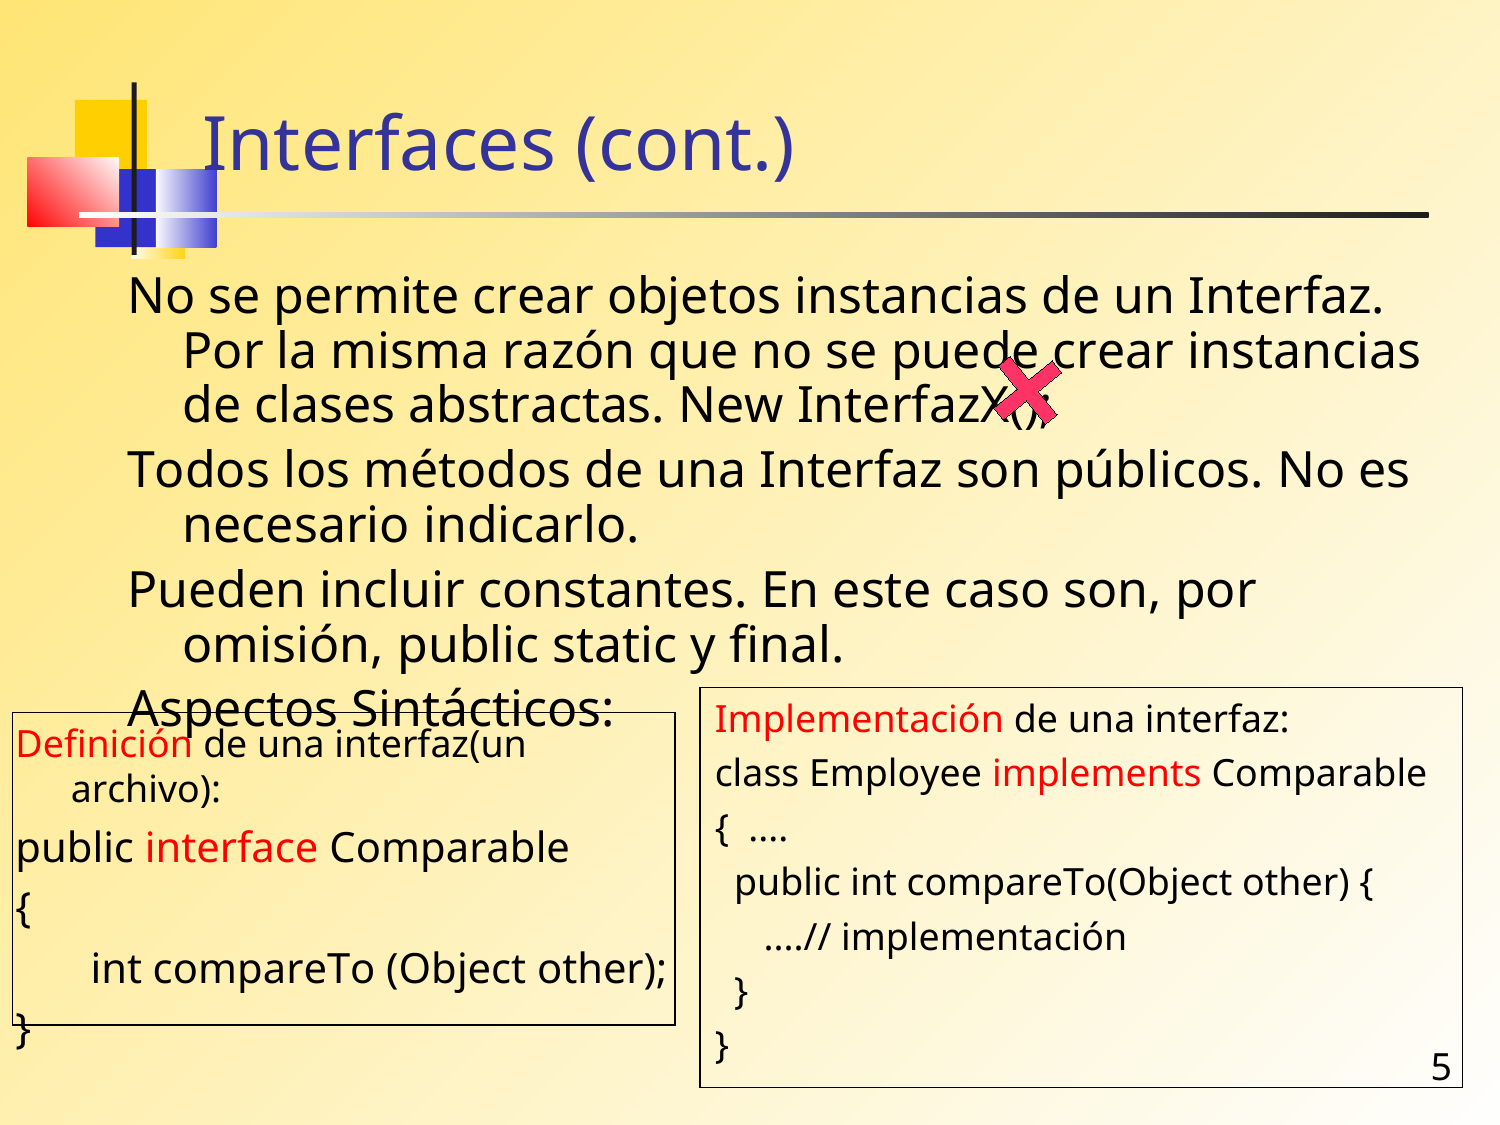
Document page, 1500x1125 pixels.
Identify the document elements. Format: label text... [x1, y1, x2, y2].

text_box Implementación de una interfaz: class Employee implements Comparable { .... public int compareTo(Object other) { ....// implementación } } [699, 687, 1463, 1088]
text_box Definición de una interfaz(un archivo): public interface Comparable { int compareTo (Object other); } [12, 712, 676, 1026]
text_box [993, 356, 1062, 425]
title Interfaces (cont.)‏ [187, 37, 1466, 201]
list No se permite crear objetos instancias de un Interfaz. Por la misma razón que no se puede crear instancias de clases abstractas. New InterfazX(); Todos los métodos de una Interfaz son públicos. No es necesario indicarlo. Pueden incluir constantes. En este caso son, por omisión, public static y final. Aspectos Sintácticos: [112, 262, 1463, 719]
